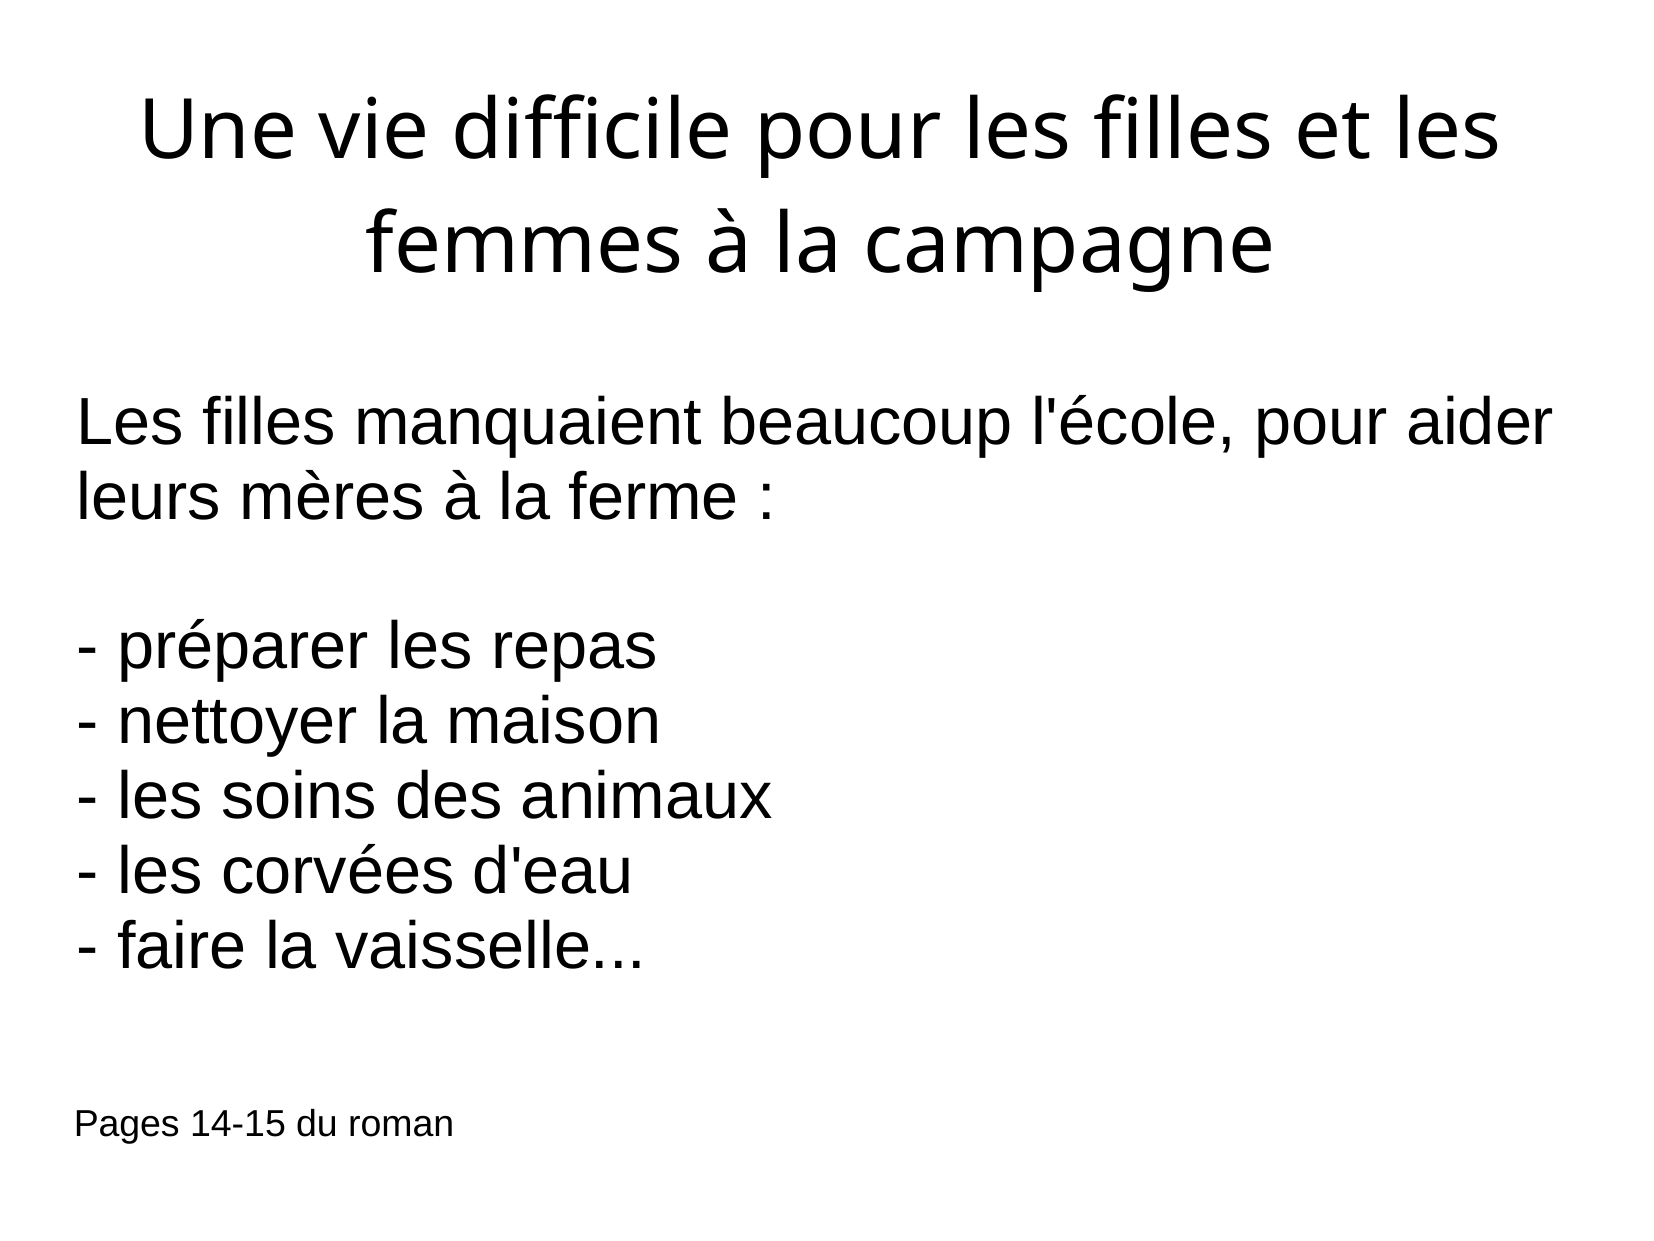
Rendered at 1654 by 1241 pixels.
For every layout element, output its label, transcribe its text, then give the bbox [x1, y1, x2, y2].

title Une vie difficile pour les filles et les femmes à la campagne [76, 79, 1565, 274]
subtitle Les filles manquaient beaucoup l'école, pour aider leurs mères à la ferme : - préparer les repas - nettoyer la maison - les soins des animaux - les corvées d'eau - faire la vaisselle... [76, 274, 1565, 1093]
text_box Pages 14-15 du roman [59, 1094, 1004, 1152]
